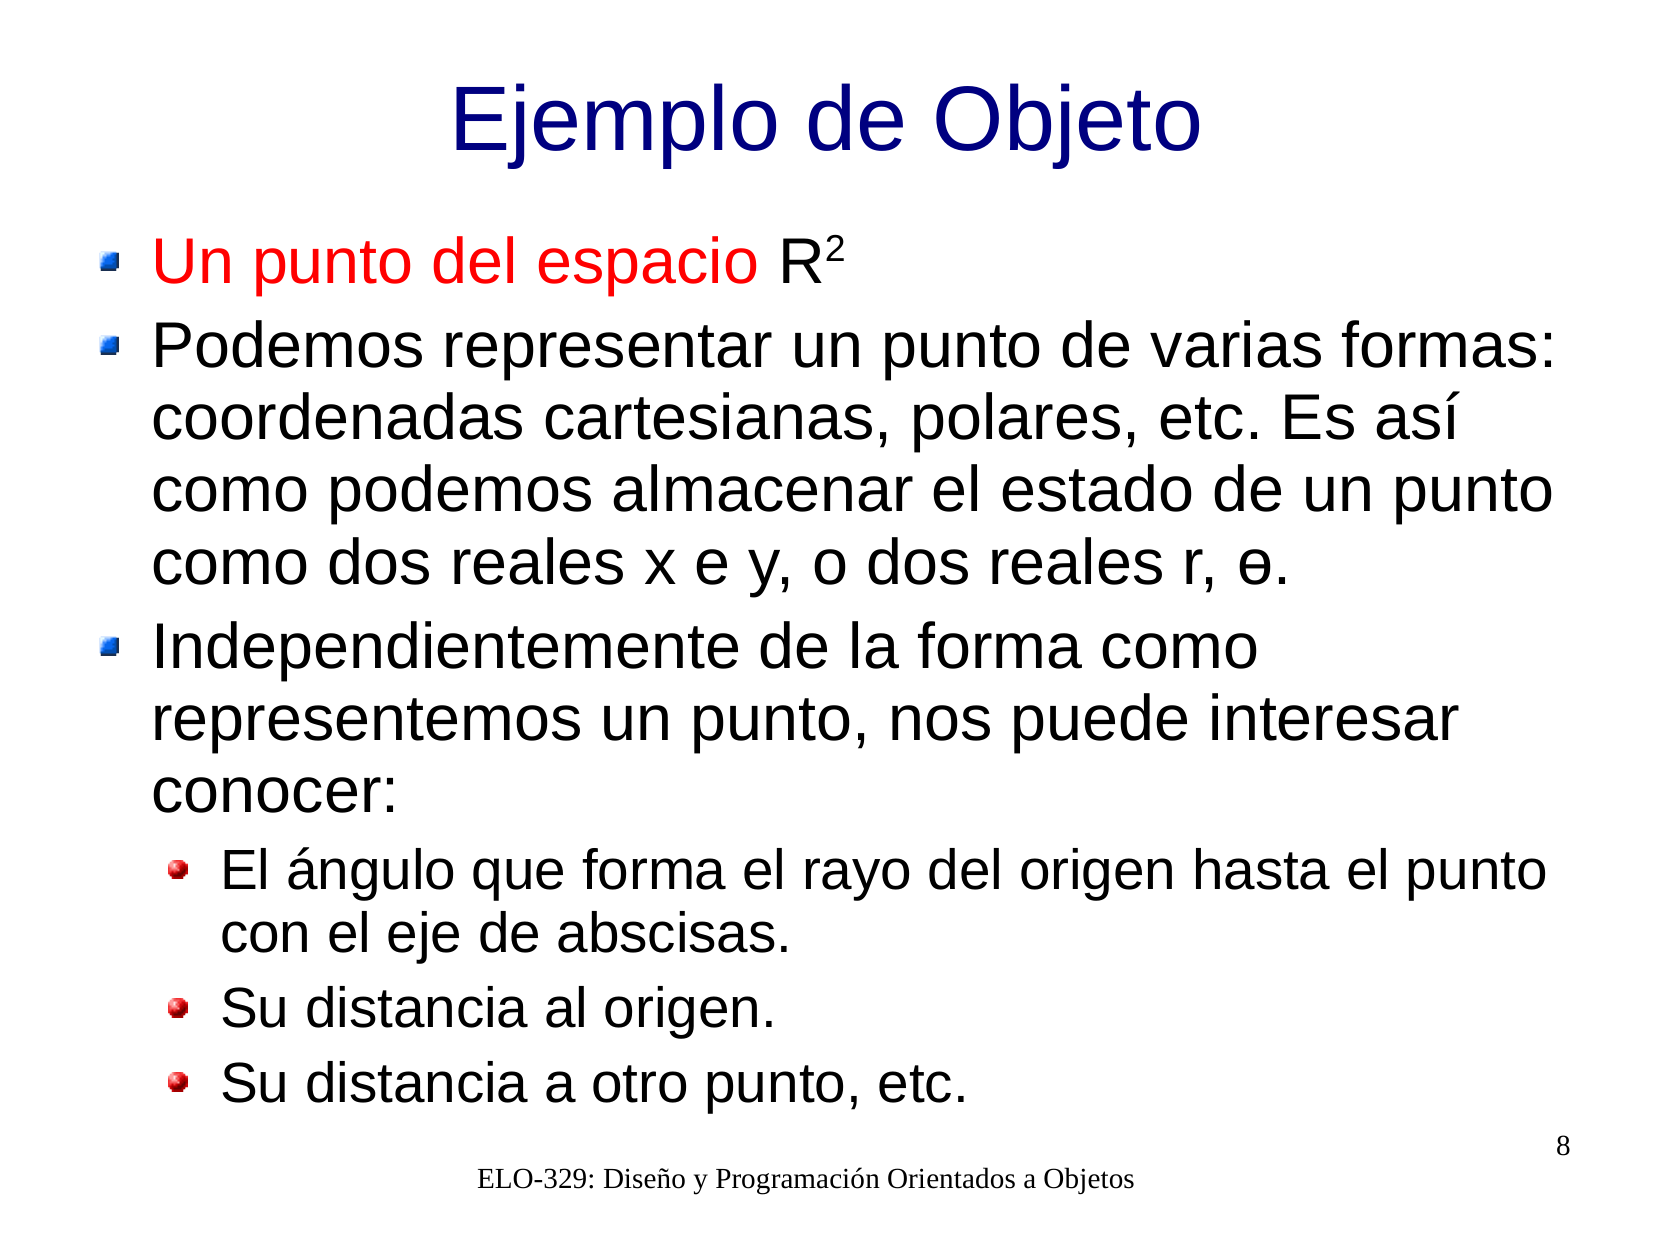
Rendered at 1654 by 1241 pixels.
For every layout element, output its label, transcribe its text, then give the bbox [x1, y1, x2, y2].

list Un punto del espacio R2 Podemos representar un punto de varias formas: coordenadas cartesianas, polares, etc. Es así como podemos almacenar el estado de un punto como dos reales x e y, o dos reales r, ө. Independientemente de la forma como representemos un punto, nos puede interesar conocer: El ángulo que forma el rayo del origen hasta el punto con el eje de abscisas. Su distancia al origen. Su distancia a otro punto, etc. [82, 225, 1571, 1122]
title Ejemplo de Objeto [82, 49, 1571, 188]
